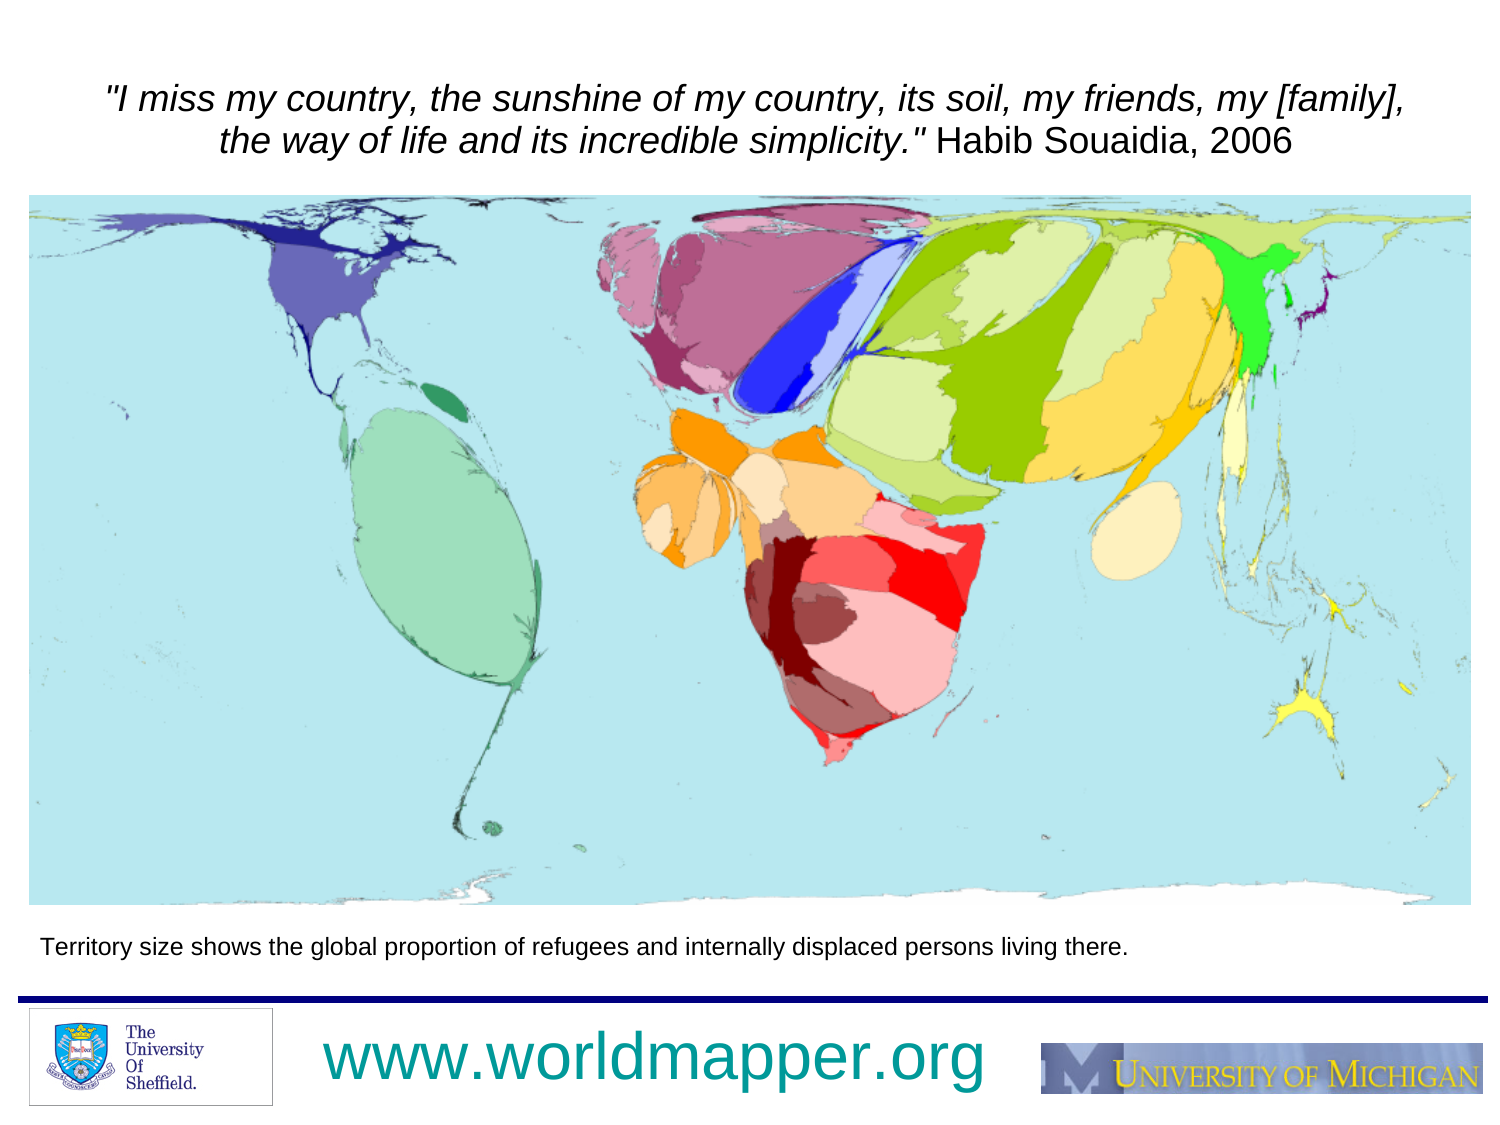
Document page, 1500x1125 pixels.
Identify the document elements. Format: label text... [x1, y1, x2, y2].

text_box Territory size shows the global proportion of refugees and internally displaced persons living there. [24, 925, 1154, 969]
title "I miss my country, the sunshine of my country, its soil, my friends, my [family], the way of life and its incredible simplicity." Habib Souaidia, 2006 [76, 42, 1436, 195]
picture [1041, 1043, 1483, 1094]
picture [29, 195, 1471, 905]
picture [29, 1008, 273, 1106]
